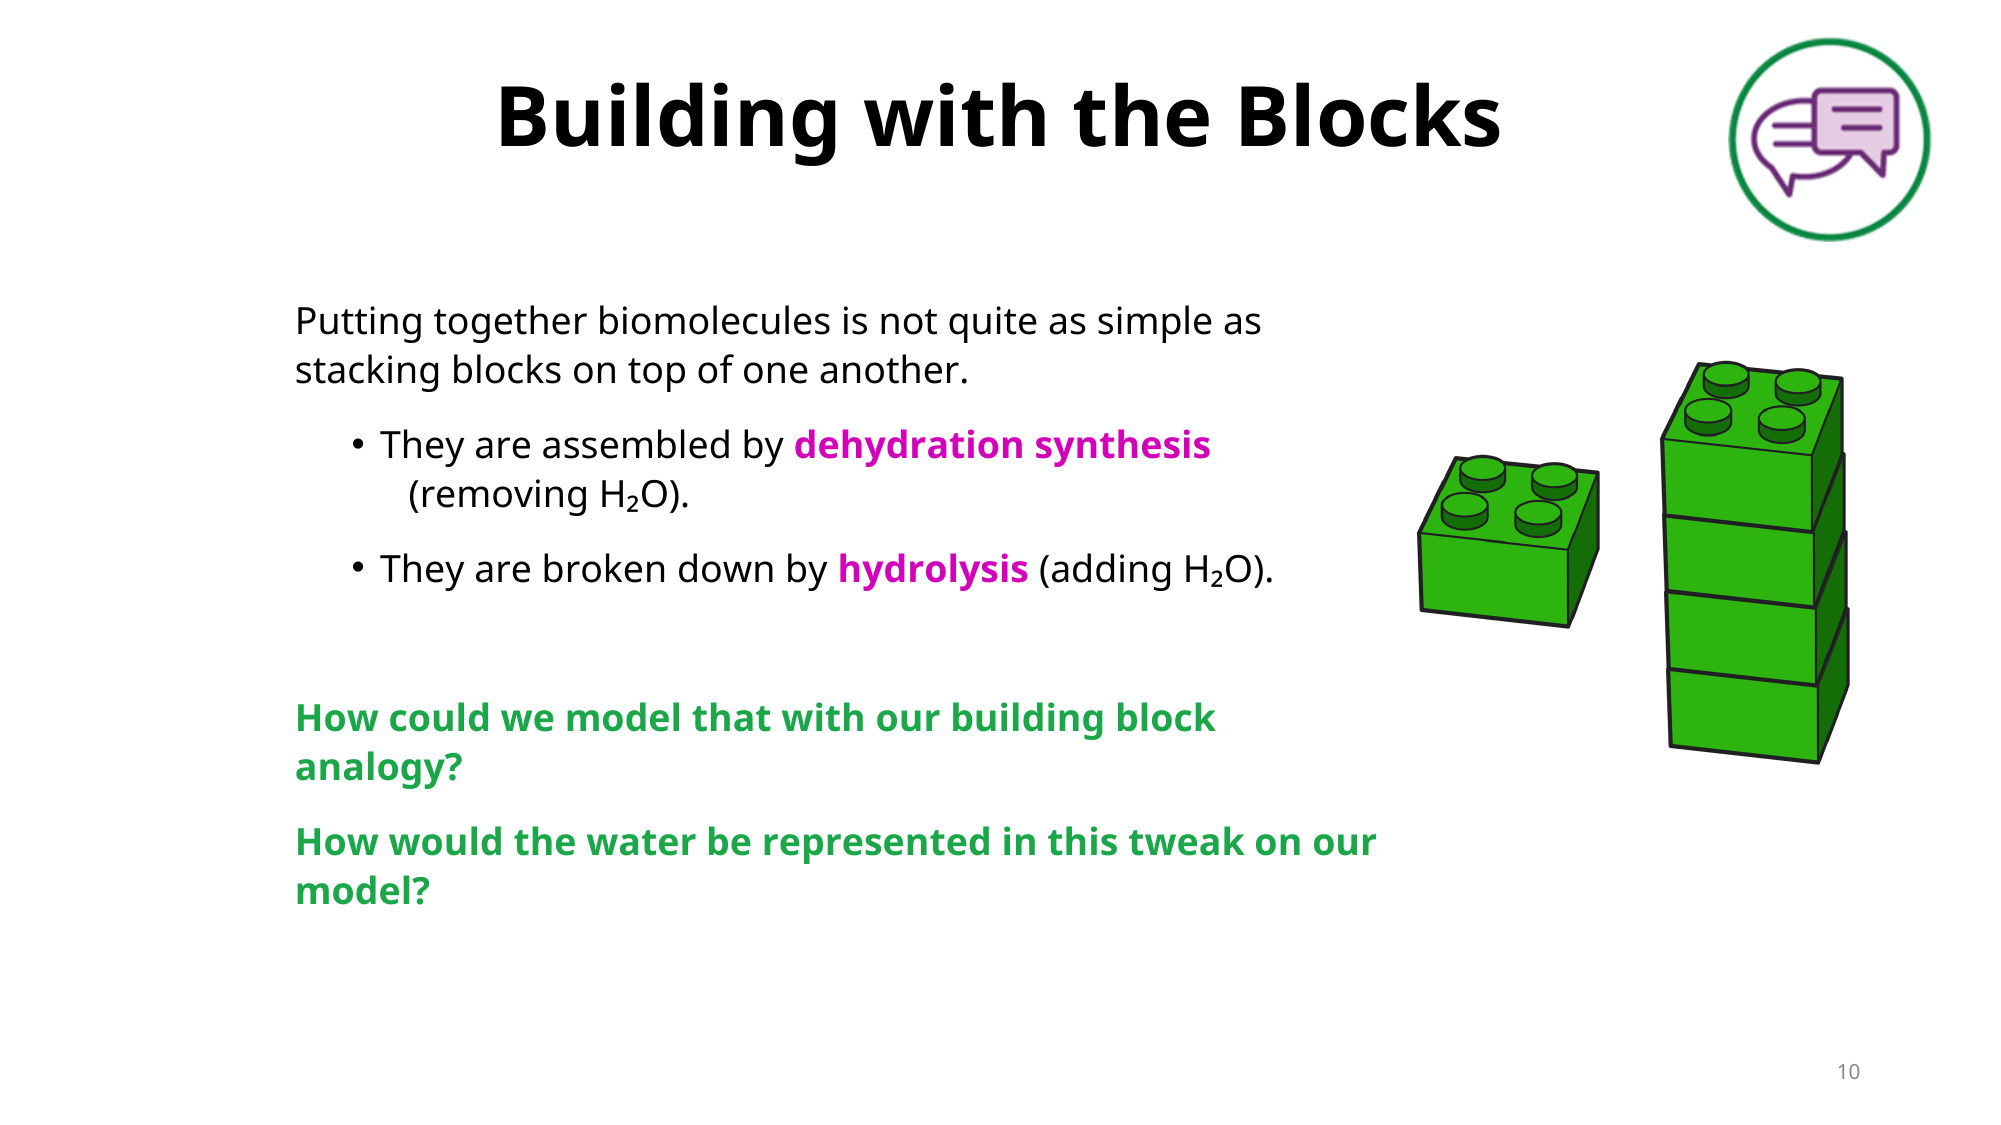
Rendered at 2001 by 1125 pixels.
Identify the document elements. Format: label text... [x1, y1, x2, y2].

picture [1416, 454, 1600, 629]
text_box [155, 41, 1998, 143]
text_box 10 [1821, 1042, 1929, 1103]
text_box Putting together biomolecules is not quite as simple as stacking blocks on top of one another. They are assembled by dehydration synthesis (removing H₂O). They are broken down by hydrolysis (adding H₂O). How could we model that with our building block analogy? How would the water be represented in this tweak on our model? [279, 284, 1503, 849]
text_box [1023, 276, 1809, 337]
text_box Building with the Blocks [300, 44, 1699, 181]
picture [1659, 360, 1850, 765]
